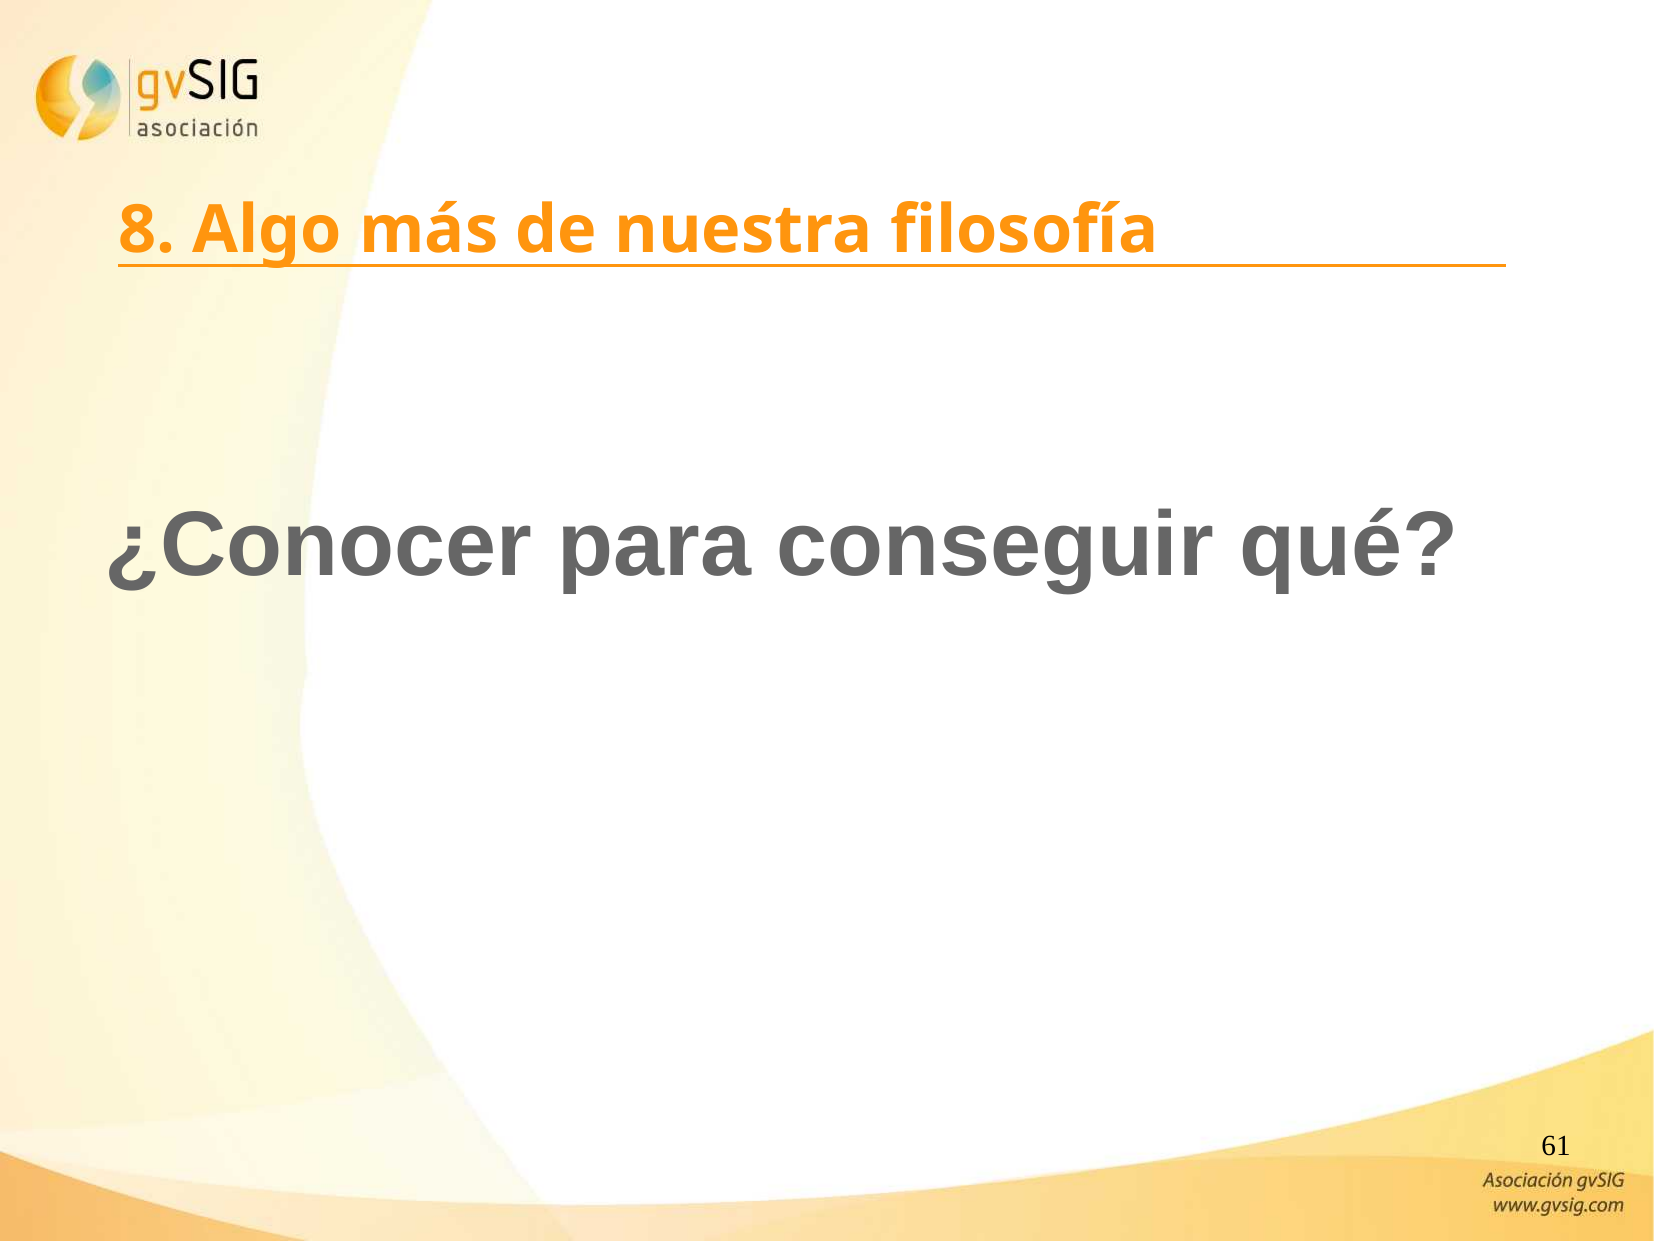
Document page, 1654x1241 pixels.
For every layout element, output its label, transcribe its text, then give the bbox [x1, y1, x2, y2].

picture [0, 0, 1654, 1241]
text_box ¿Conocer para conseguir qué? [29, 442, 1536, 603]
title 8. Algo más de nuestra filosofía [118, 177, 1607, 276]
